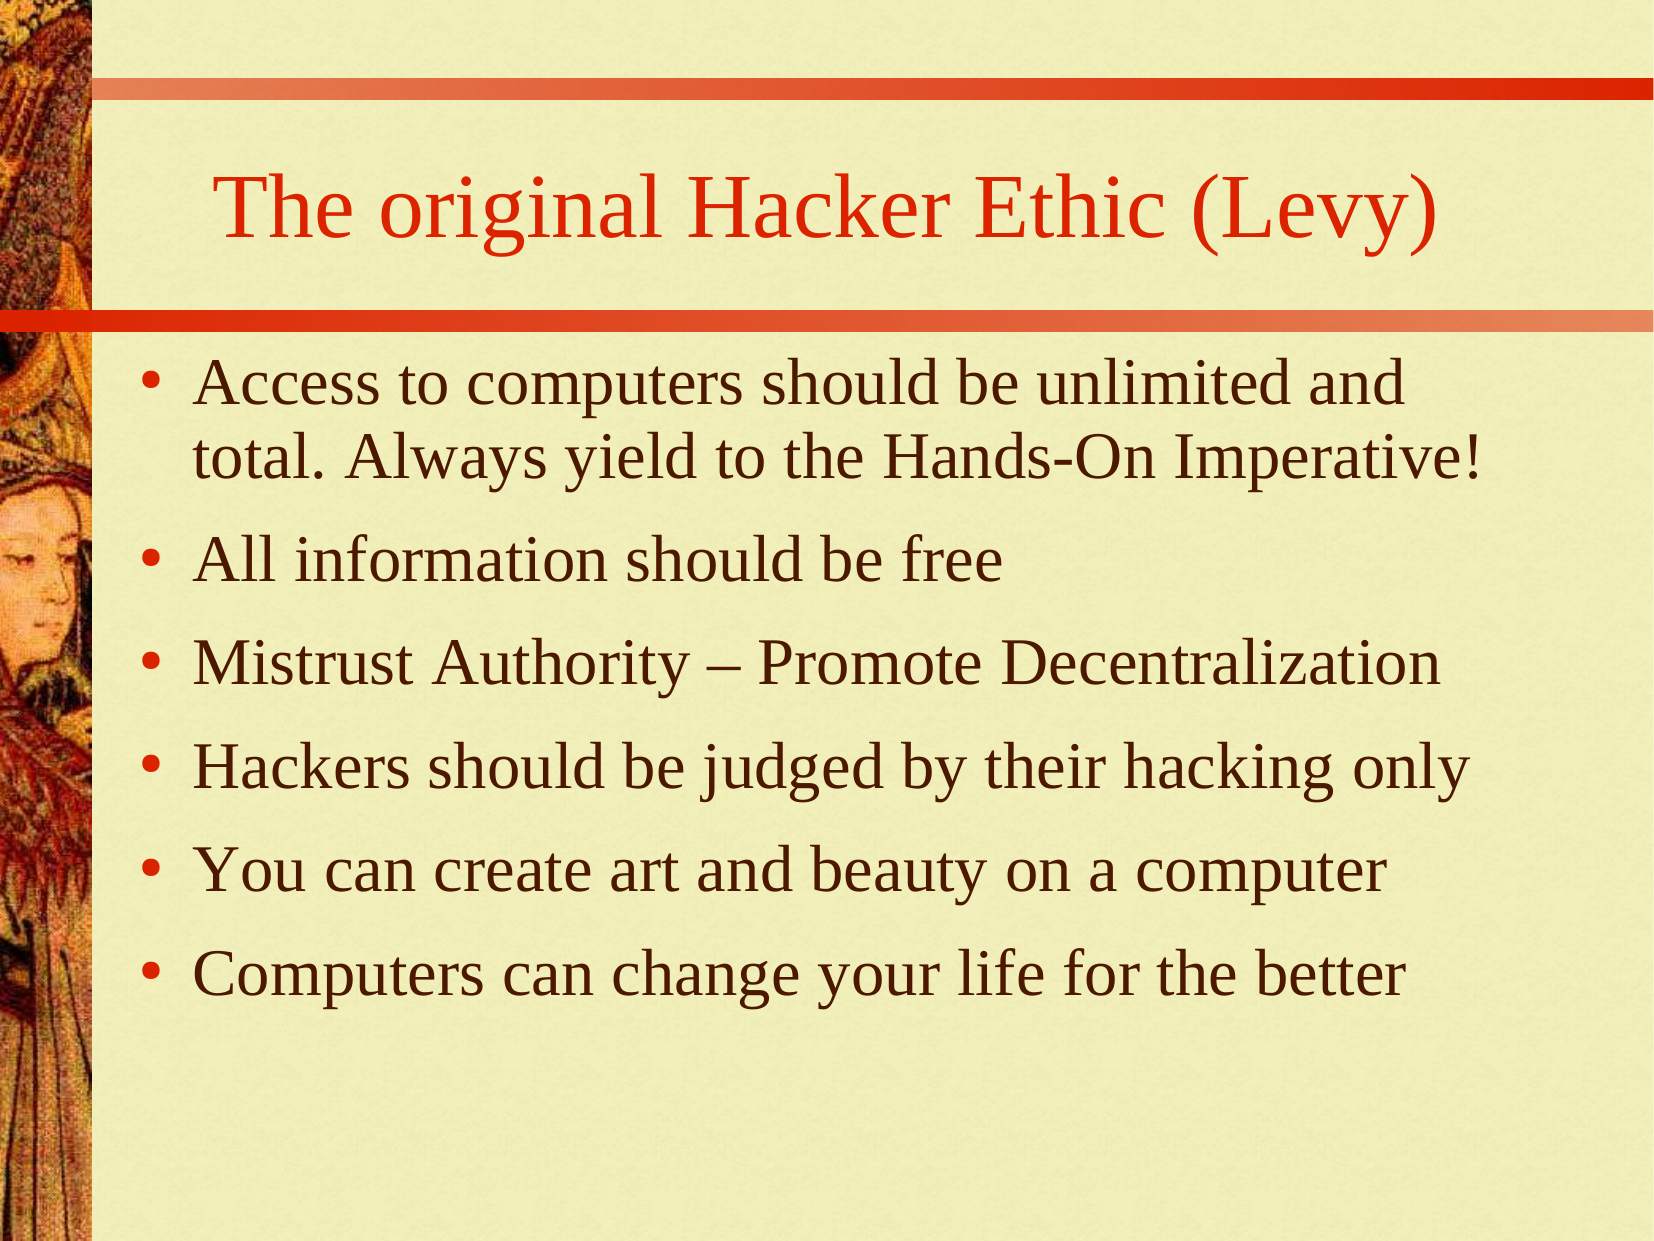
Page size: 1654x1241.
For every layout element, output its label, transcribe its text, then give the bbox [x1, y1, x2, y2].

title The original Hacker Ethic (Levy) [121, 102, 1534, 311]
picture [0, 332, 1654, 1241]
picture [0, 0, 1654, 310]
list Access to computers should be unlimited and total. Always yield to the Hands-On Imperative! All information should be free Mistrust Authority – Promote Decentralization Hackers should be judged by their hacking only You can create art and beauty on a computer Computers can change your life for the better [121, 344, 1534, 1127]
